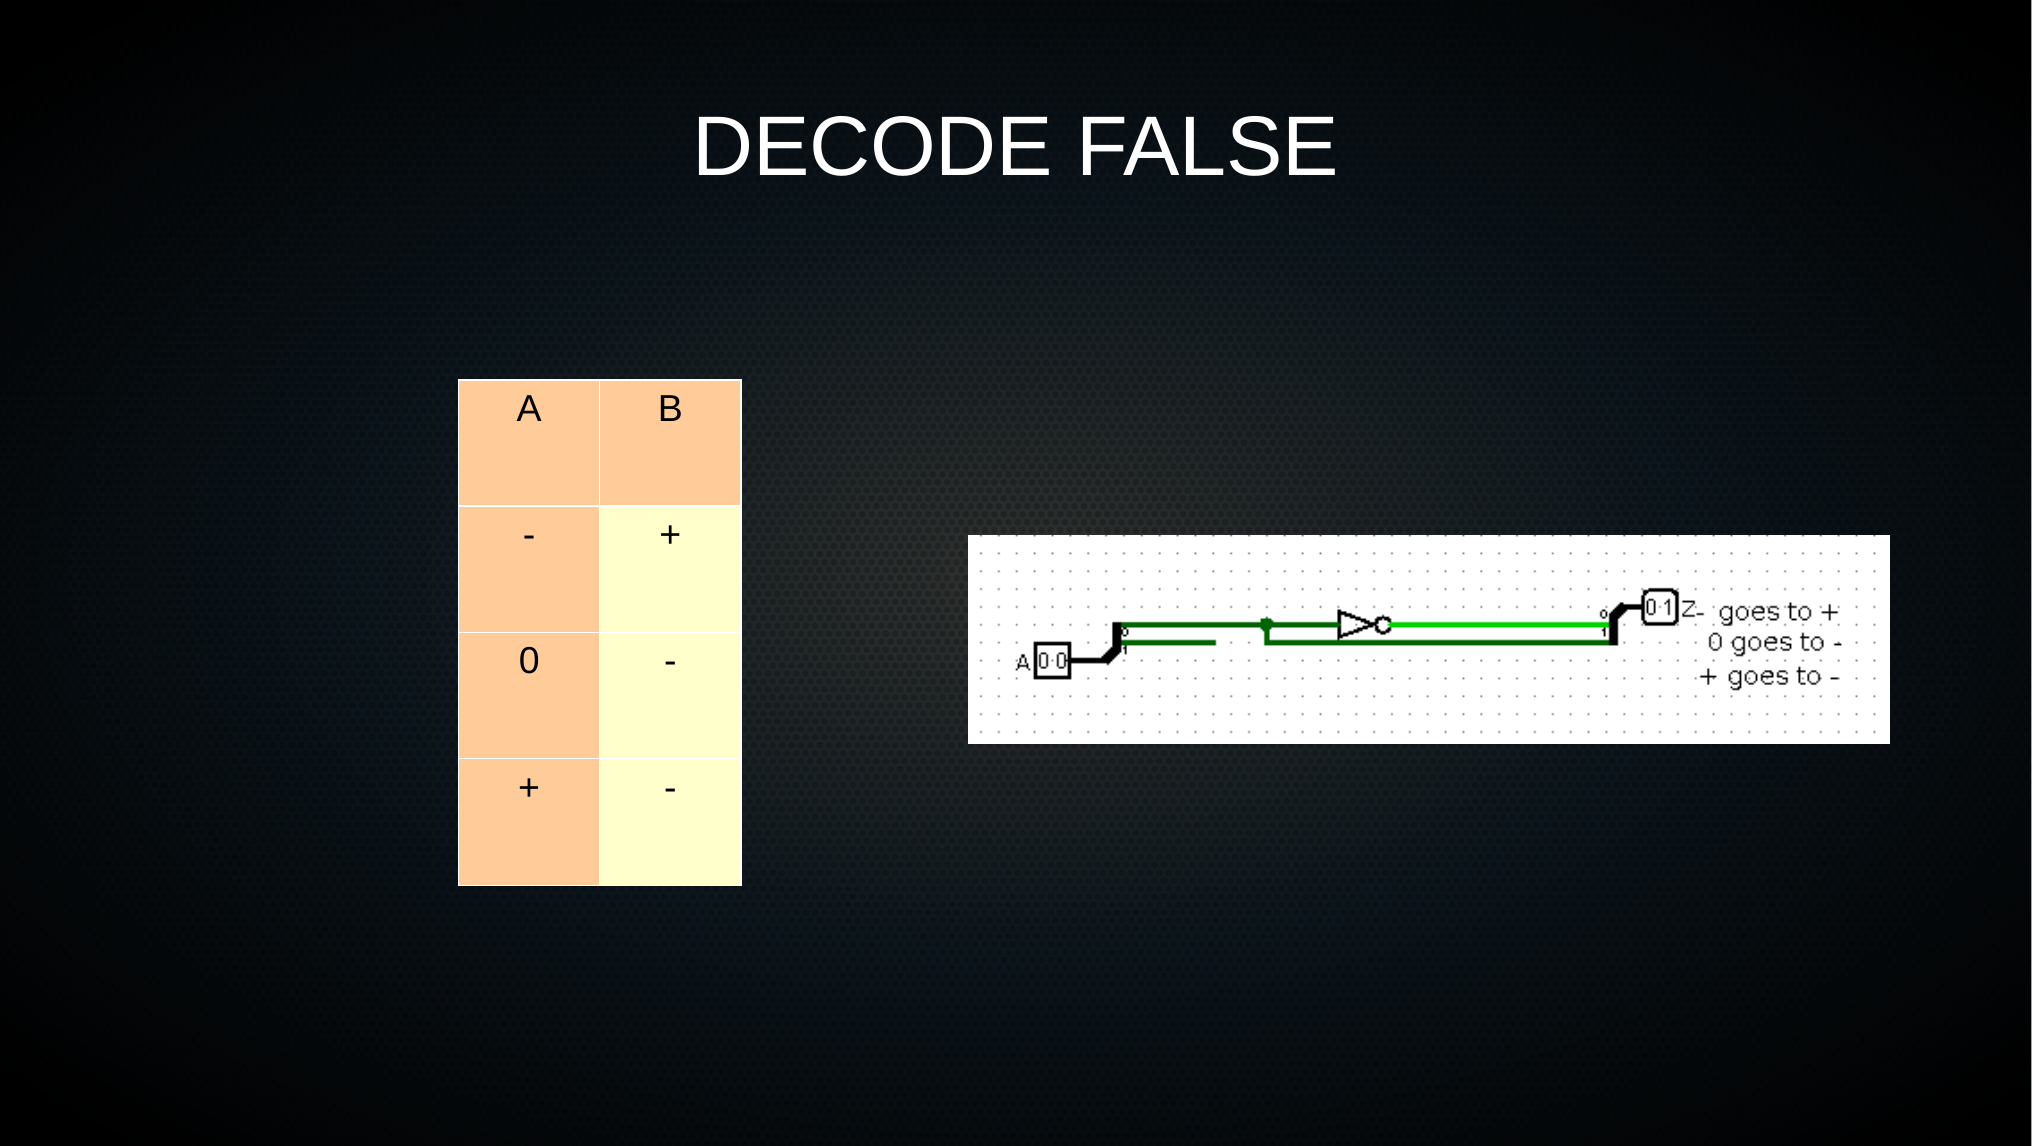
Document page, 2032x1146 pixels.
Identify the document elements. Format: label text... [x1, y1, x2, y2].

table_cell - [459, 507, 599, 632]
table_cell + [600, 507, 740, 632]
table_header B [600, 381, 740, 505]
table_header A [459, 381, 599, 505]
picture [0, 0, 2032, 1146]
table_cell - [600, 759, 740, 885]
table_cell + [459, 759, 599, 885]
table_cell - [600, 633, 740, 758]
table_cell 0 [459, 633, 599, 758]
text_box DECODE FALSE [101, 45, 1930, 237]
